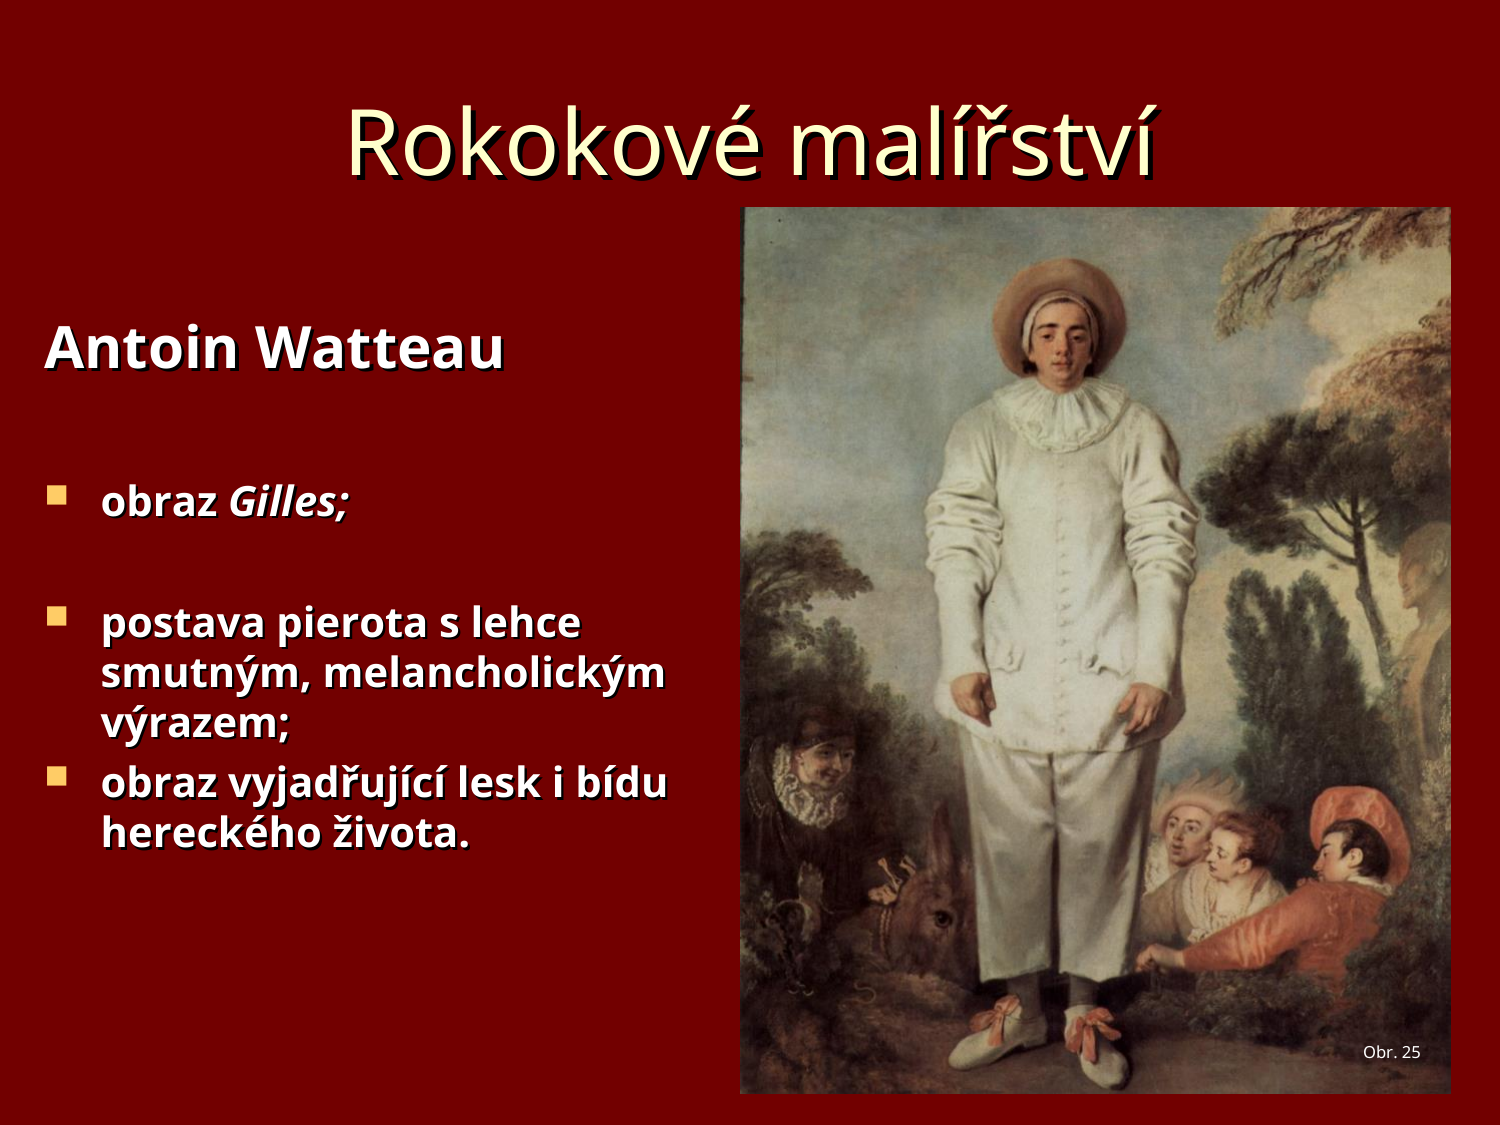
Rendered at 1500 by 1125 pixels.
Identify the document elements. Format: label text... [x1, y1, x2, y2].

text_box [740, 208, 1451, 1095]
text_box Obr. 25 [1348, 1034, 1437, 1070]
list Antoin Watteau obraz Gilles; postava pierota s lehce smutným, melancholickým výrazem; obraz vyjadřující lesk i bídu hereckého života. [29, 302, 738, 1000]
title Rokokové malířství [75, 45, 1426, 233]
